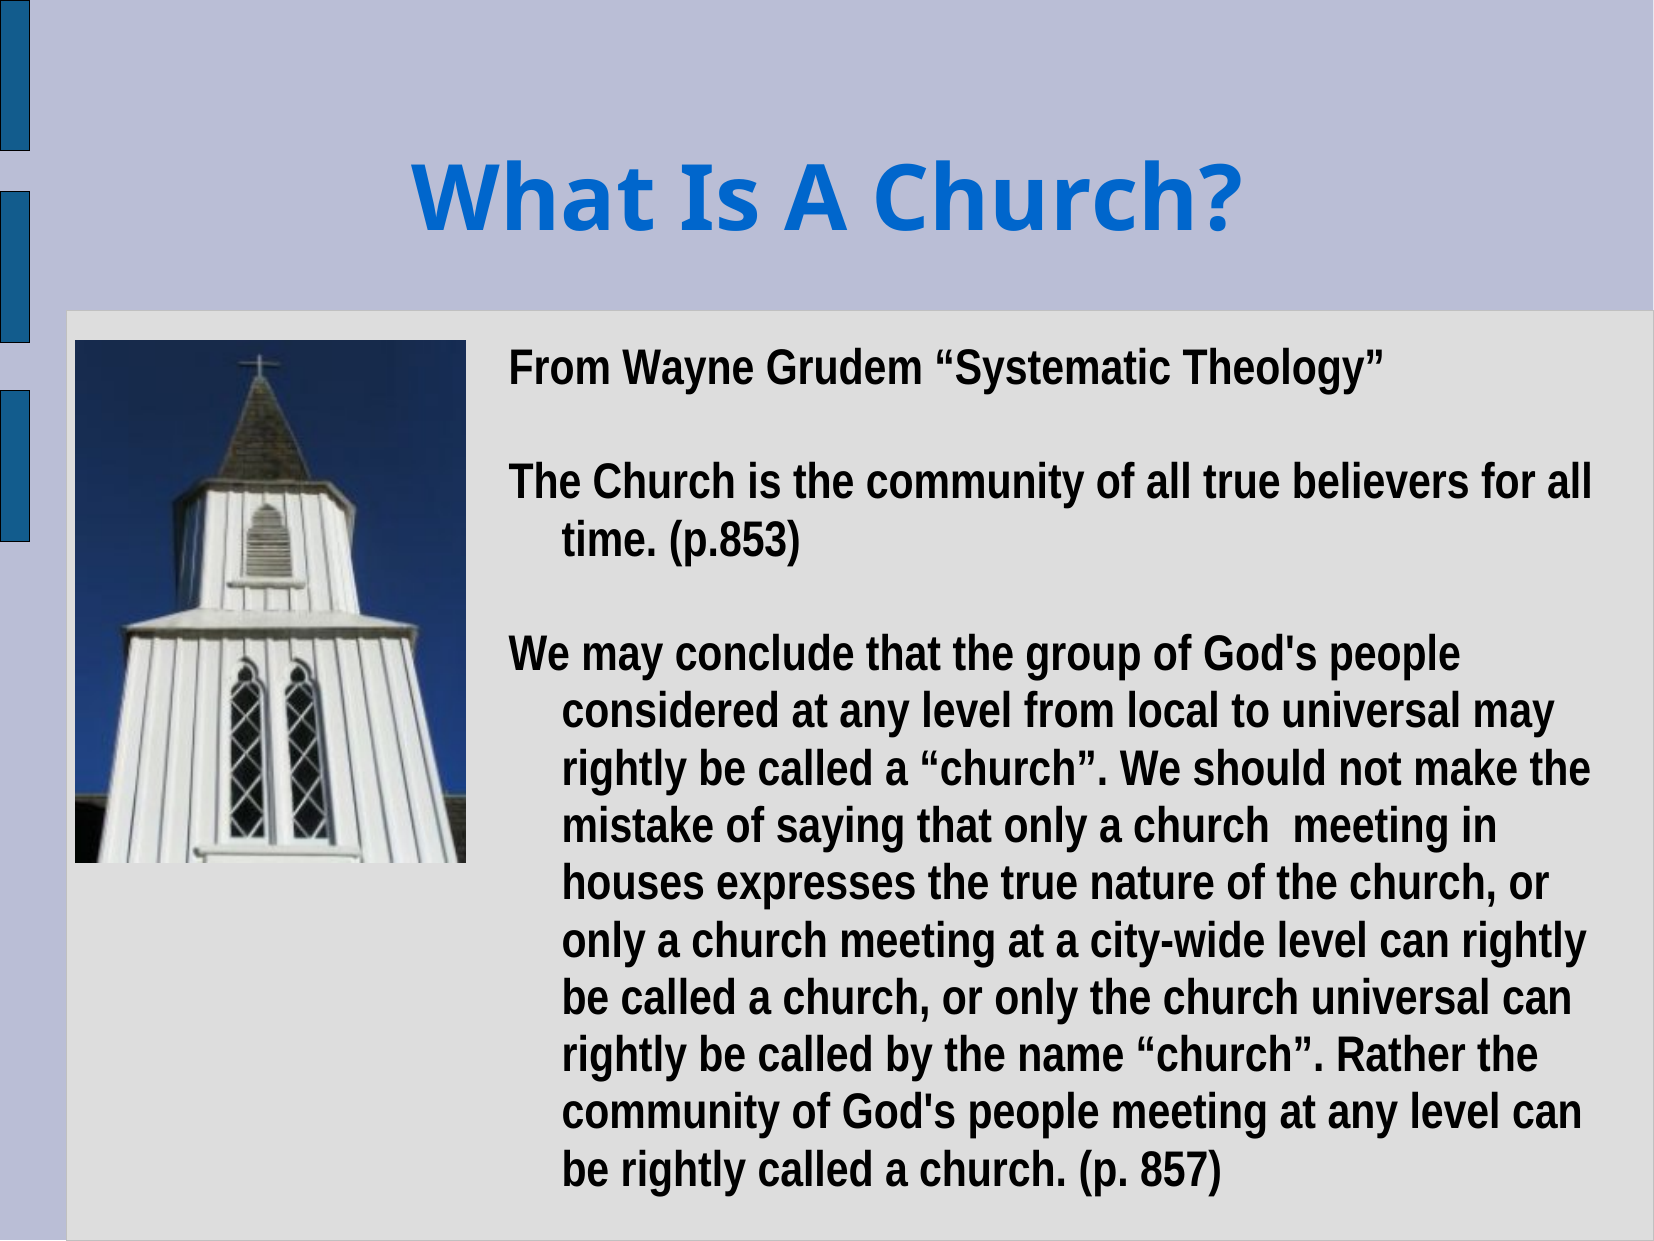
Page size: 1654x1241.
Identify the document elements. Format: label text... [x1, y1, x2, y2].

picture [75, 340, 466, 863]
title What Is A Church? [121, 91, 1534, 299]
list From Wayne Grudem “Systematic Theology” The Church is the community of all true believers for all time. (p.853) We may conclude that the group of God's people considered at any level from local to universal may rightly be called a “church”. We should not make the mistake of saying that only a church meeting in houses expresses the true nature of the church, or only a church meeting at a city-wide level can rightly be called a church, or only the church universal can rightly be called by the name “church”. Rather the community of God's people meeting at any level can be rightly called a church. (p. 857) [490, 337, 1613, 1182]
